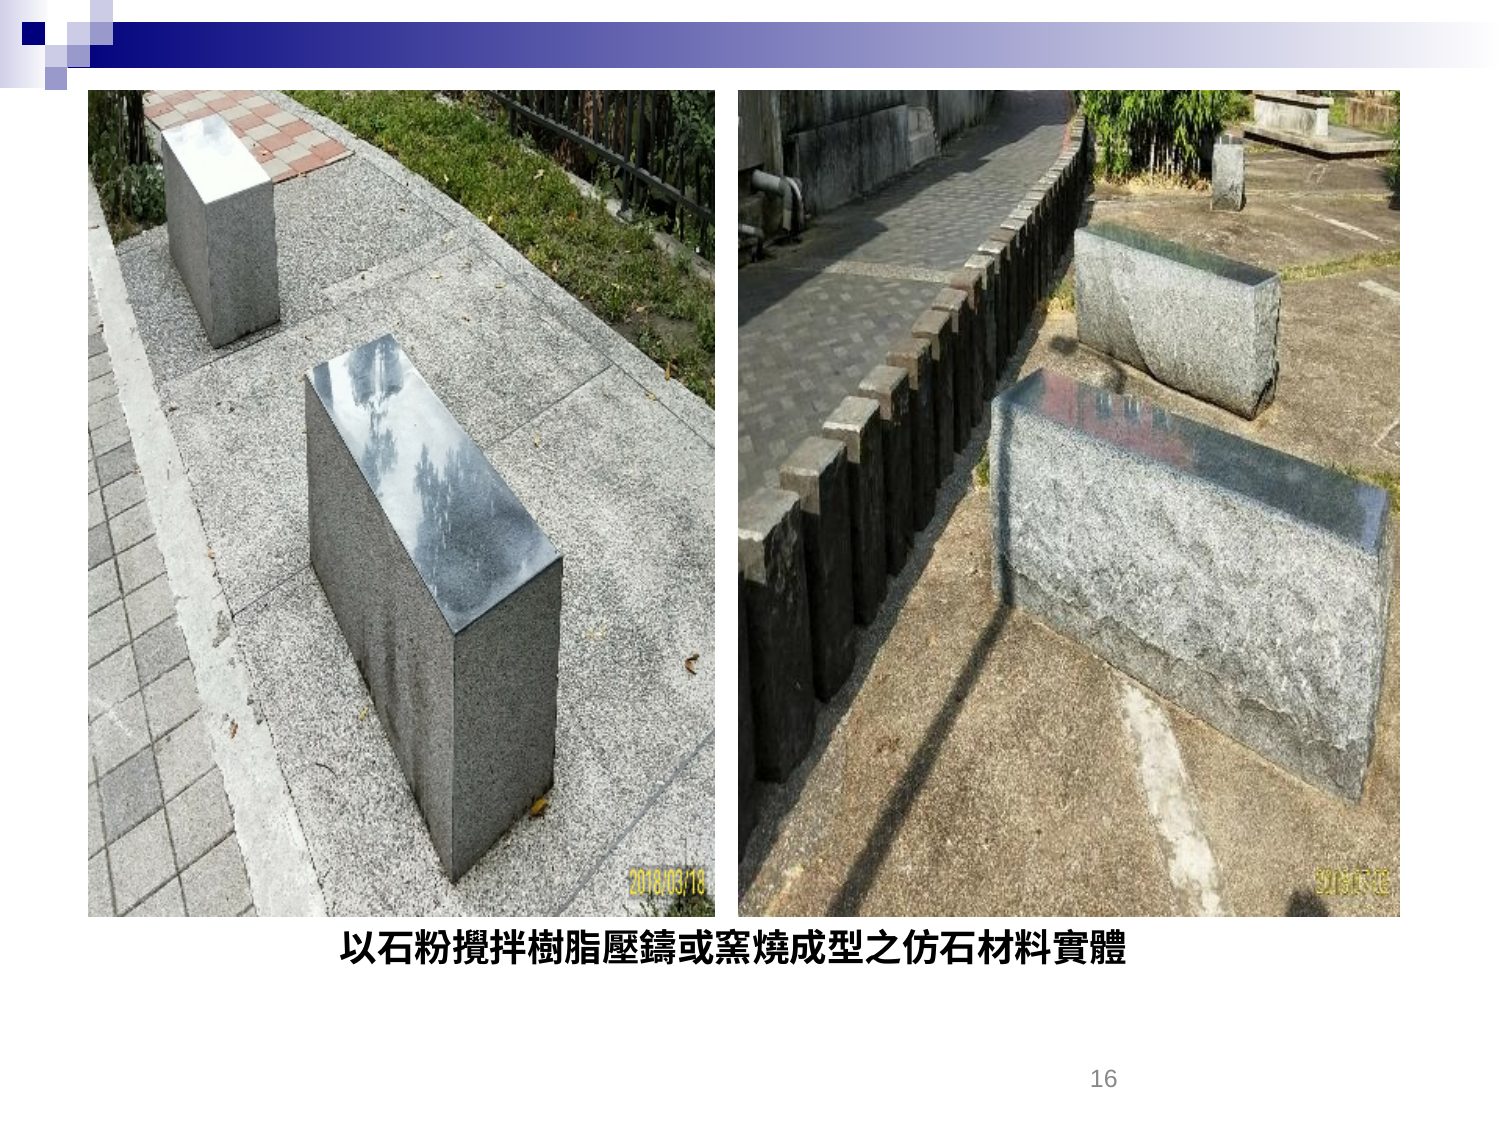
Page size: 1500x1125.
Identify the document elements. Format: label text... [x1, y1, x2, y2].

text_box 以石粉攪拌樹脂壓鑄或窯燒成型之仿石材料實體 [325, 917, 1184, 977]
text_box [1074, 1025, 1426, 1101]
picture [738, 90, 1400, 917]
picture [88, 90, 715, 917]
